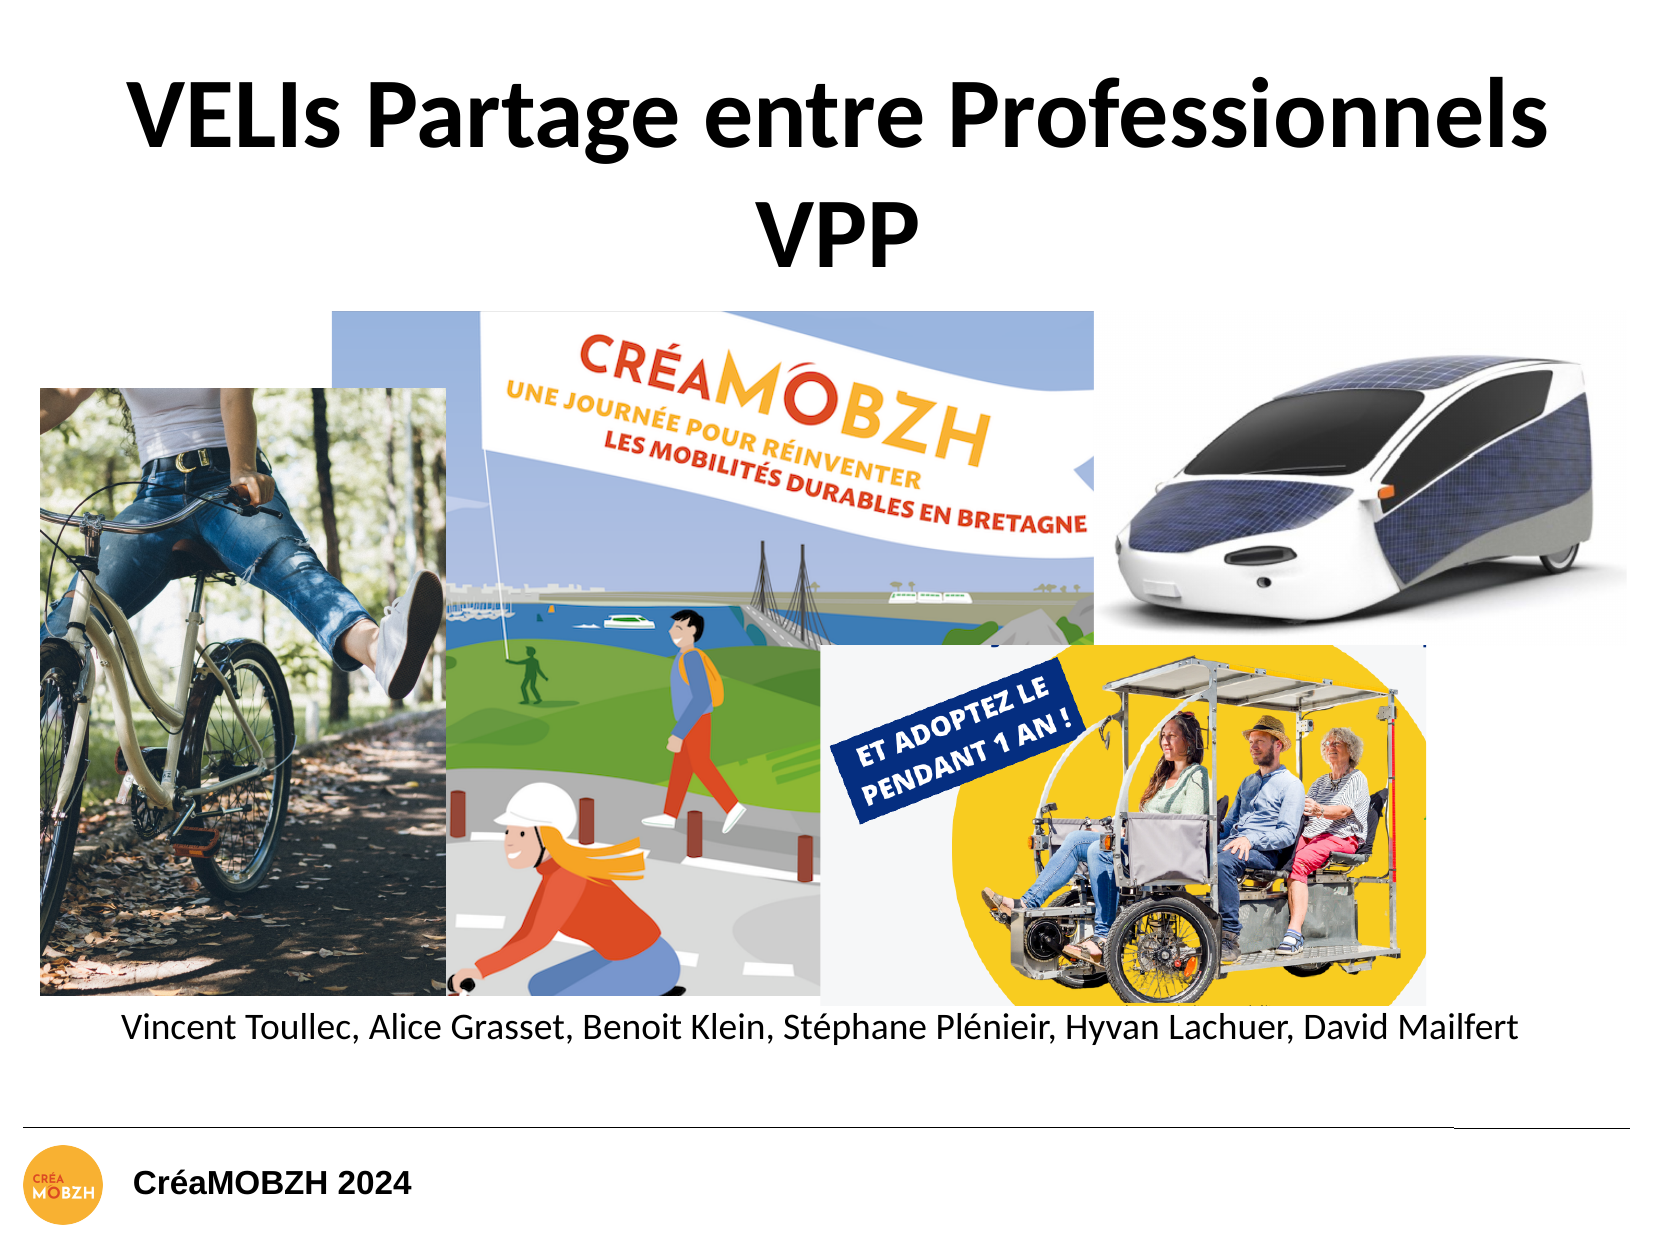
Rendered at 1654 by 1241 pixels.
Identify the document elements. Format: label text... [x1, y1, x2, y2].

text_box Vincent Toullec, Alice Grasset, Benoit Klein, Stéphane Plénieir, Hyvan Lachuer, David Mailfert [99, 1003, 1543, 1066]
text_box CréaMOBZH 2024 [118, 1157, 1040, 1241]
picture [40, 310, 1627, 1006]
picture [23, 1145, 103, 1225]
title VELIs Partage entre Professionnels VPP [106, 47, 1571, 255]
